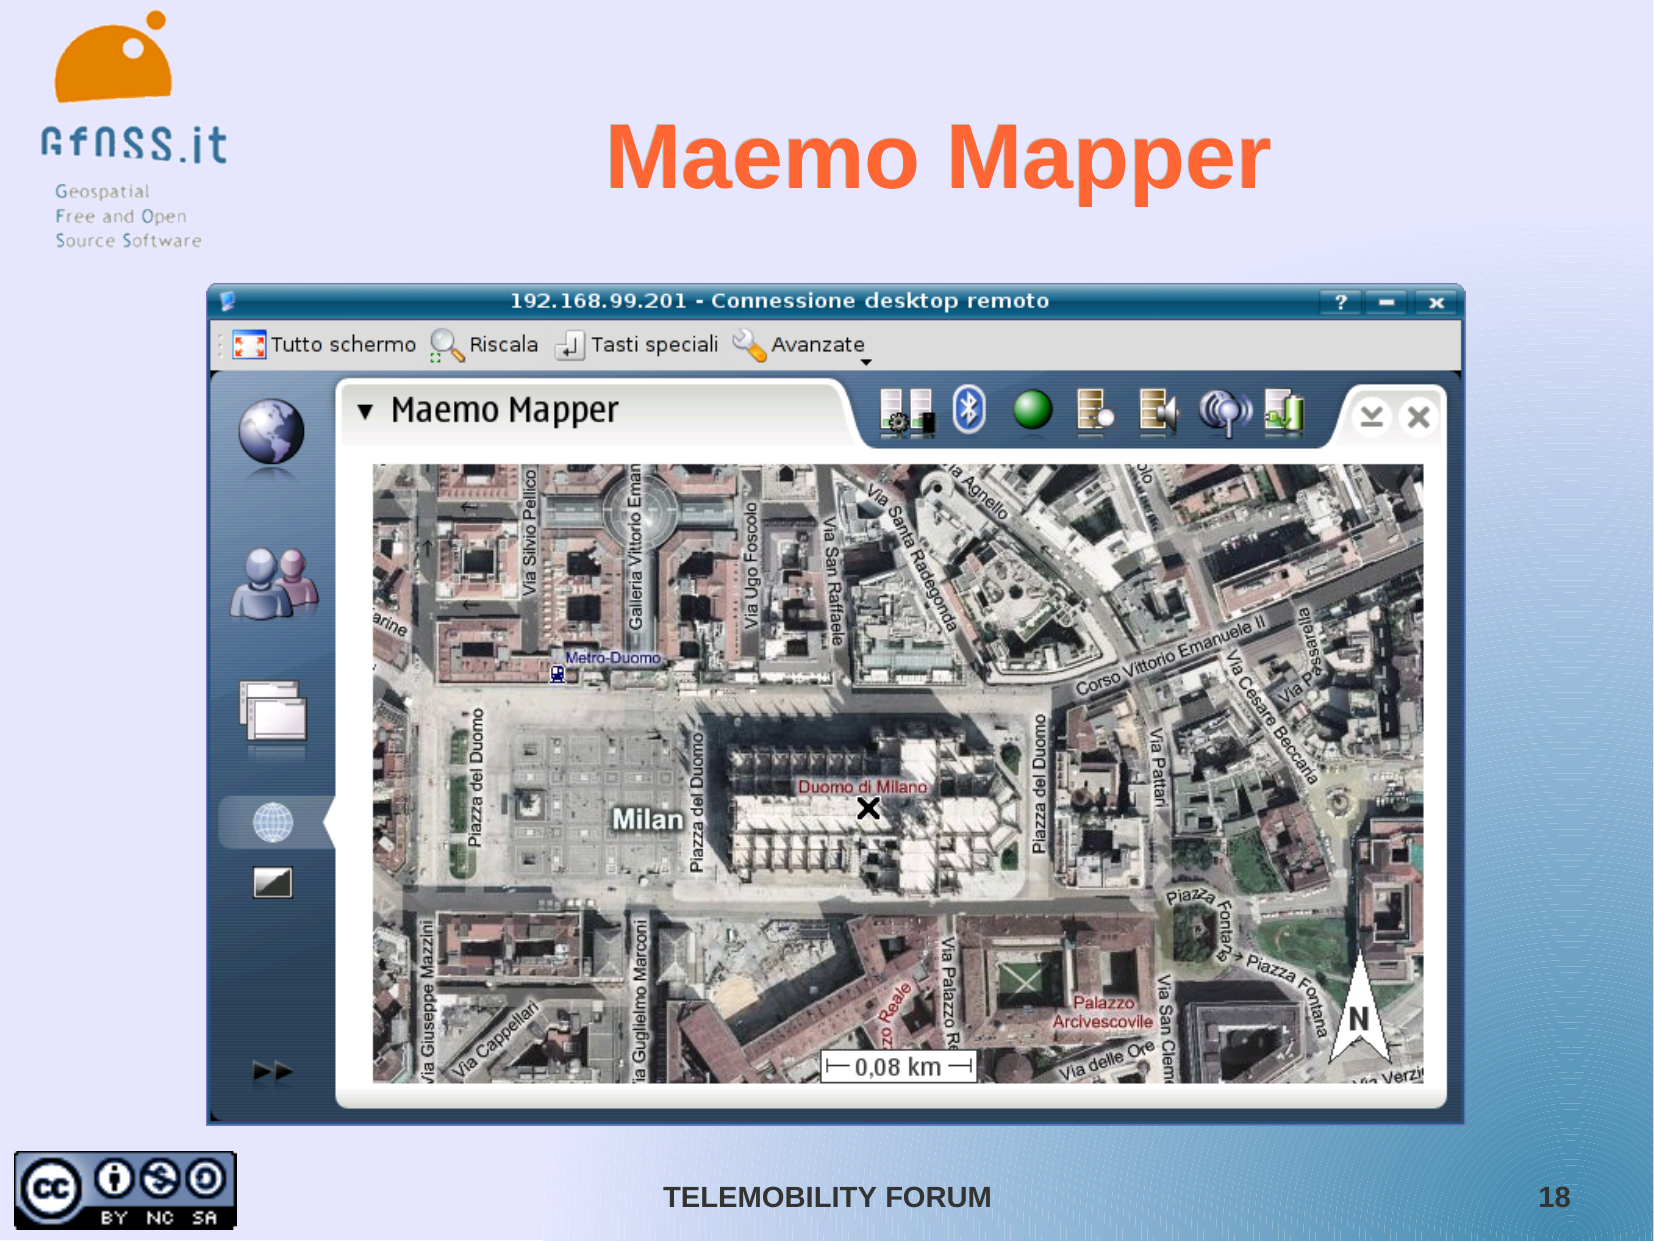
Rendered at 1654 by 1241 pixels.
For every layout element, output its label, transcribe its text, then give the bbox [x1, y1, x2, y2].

title Maemo Mapper [289, 60, 1589, 253]
picture [14, 1151, 237, 1230]
picture [0, 1, 254, 266]
picture [206, 283, 1466, 1126]
